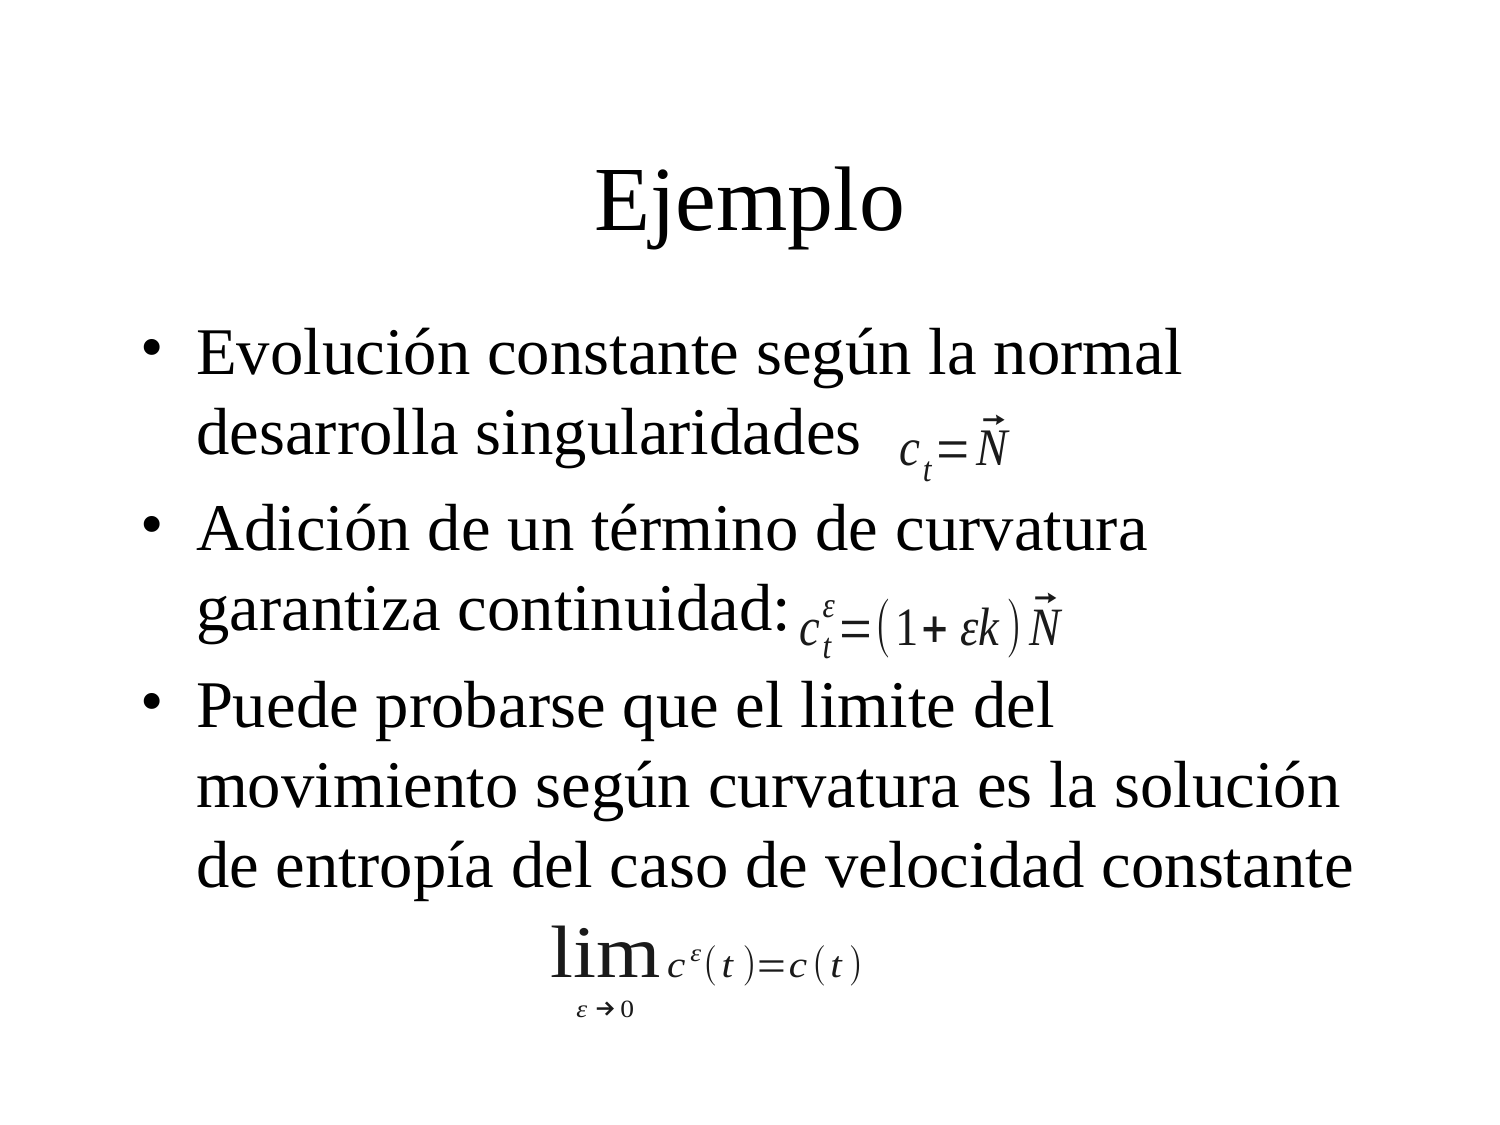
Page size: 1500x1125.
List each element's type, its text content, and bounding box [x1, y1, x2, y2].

text_box Evolución constante según la normal desarrolla singularidades Adición de un término de curvatura garantiza continuidad: Puede probarse que el limite del movimiento según curvatura es la solución de entropía del caso de velocidad constante [125, 299, 1401, 976]
text_box Ejemplo [112, 99, 1388, 288]
chart [787, 587, 1081, 668]
chart [887, 412, 1030, 489]
chart [537, 912, 877, 1022]
